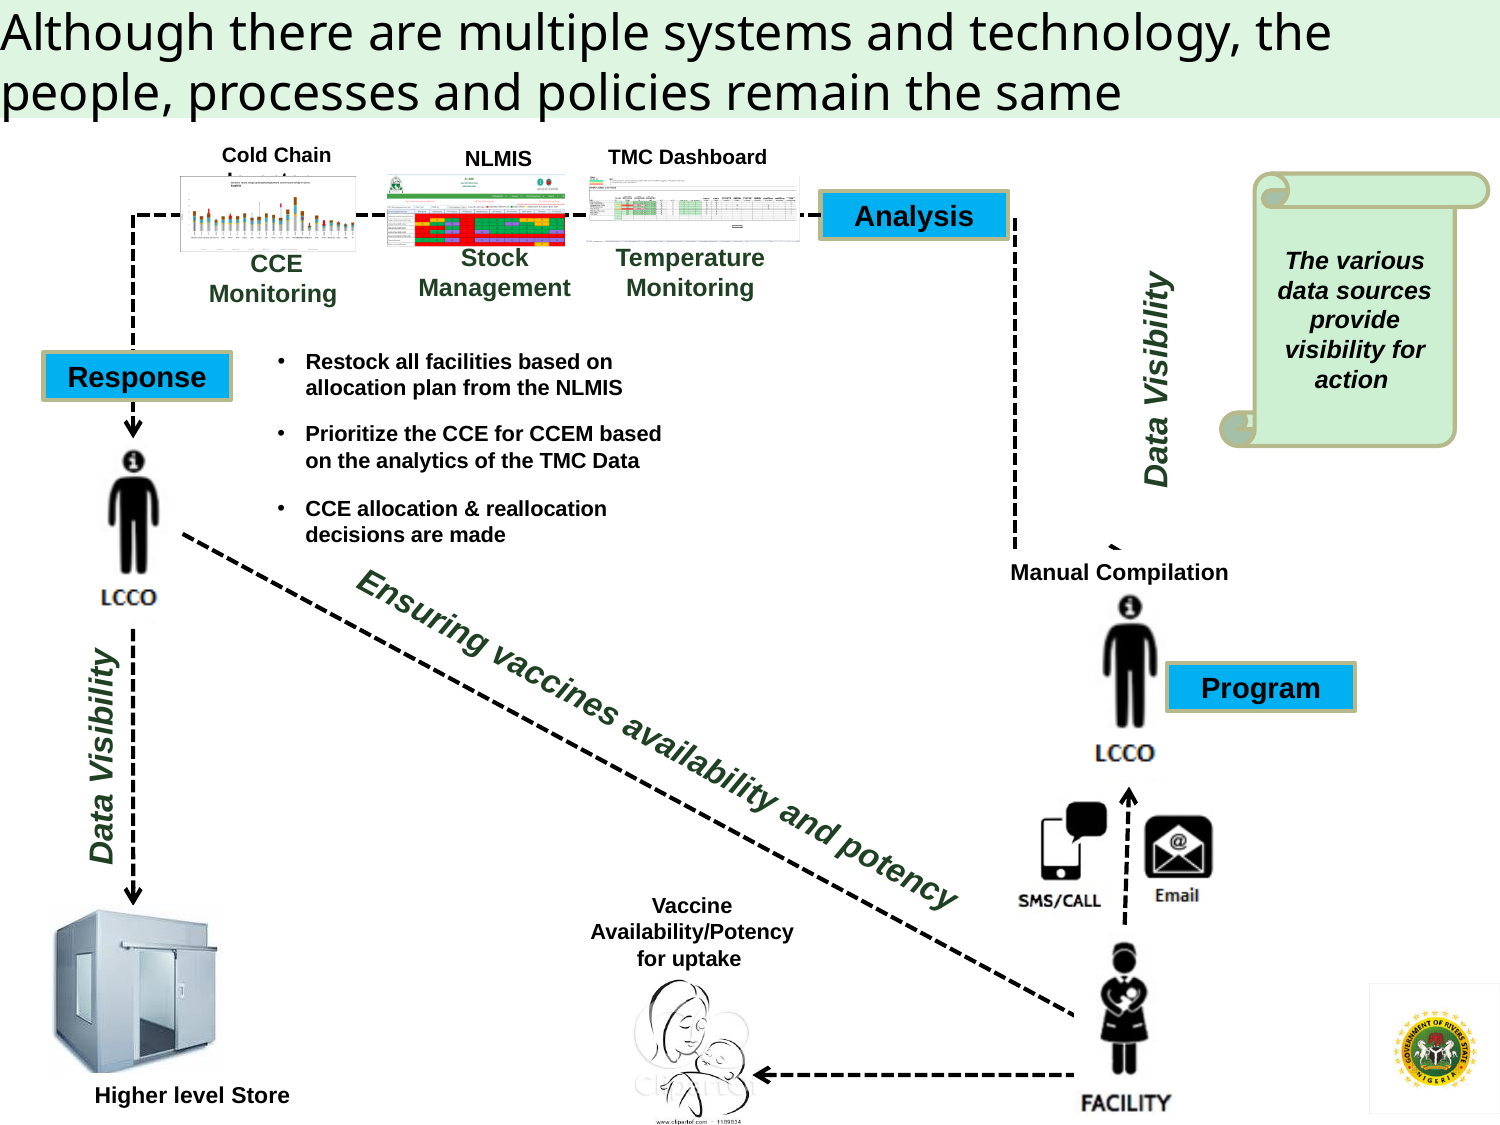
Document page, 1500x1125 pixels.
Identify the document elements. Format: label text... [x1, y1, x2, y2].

text_box Data Visibility [71, 595, 127, 910]
picture [180, 176, 356, 252]
text_box Manual Compilation [981, 549, 1258, 593]
text_box Program [1167, 663, 1355, 712]
picture [586, 176, 800, 242]
text_box Data Visibility [1126, 218, 1182, 533]
text_box Prioritize the CCE for CCEM based on the analytics of the TMC Data [262, 412, 691, 480]
picture [387, 174, 565, 247]
text_box Although there are multiple systems and technology, the people, processes and policies remain the same [0, 0, 1500, 118]
text_box Response [43, 352, 231, 400]
text_box Temperature Monitoring [572, 234, 816, 310]
text_box Ensuring vaccines availability and potency [334, 555, 992, 939]
picture [1138, 790, 1226, 905]
text_box Analysis [820, 190, 1009, 239]
text_box CCE Monitoring [178, 239, 375, 315]
text_box [1221, 173, 1489, 446]
picture [1369, 983, 1500, 1115]
picture [83, 438, 183, 629]
picture [628, 978, 769, 1125]
text_box CCE allocation & reallocation decisions are made [262, 487, 657, 555]
text_box TMC Dashboard [581, 136, 800, 176]
text_box NLMIS [449, 137, 564, 174]
picture [1018, 799, 1110, 915]
text_box Cold Chain Inventory [167, 134, 386, 200]
text_box [49, 905, 225, 1081]
text_box Restock all facilities based on allocation plan from the NLMIS [262, 340, 691, 408]
picture [1074, 924, 1175, 1115]
text_box The various data sources provide visibility for action [1260, 236, 1450, 402]
text_box Vaccine Availability/Potency for uptake [573, 884, 812, 978]
text_box Higher level Store [57, 1073, 334, 1116]
picture [1076, 593, 1183, 787]
text_box Stock Management [399, 234, 572, 310]
